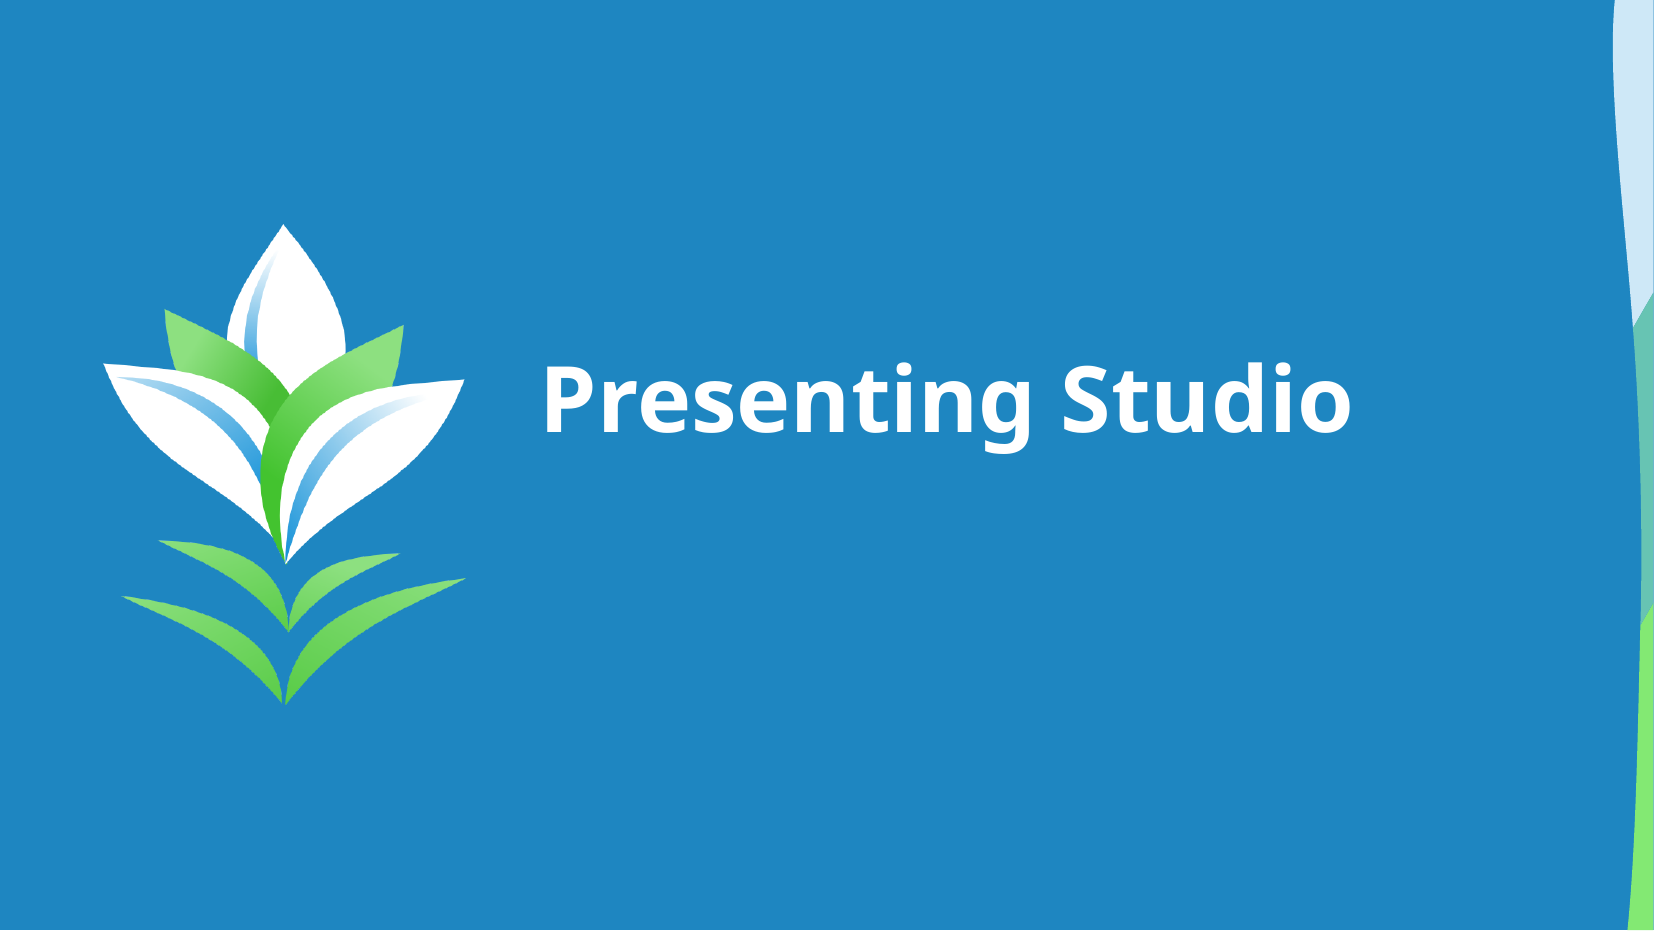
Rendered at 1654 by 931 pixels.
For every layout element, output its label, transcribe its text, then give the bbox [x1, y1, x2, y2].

picture [103, 224, 466, 706]
text_box Presenting Studio [524, 333, 1613, 459]
